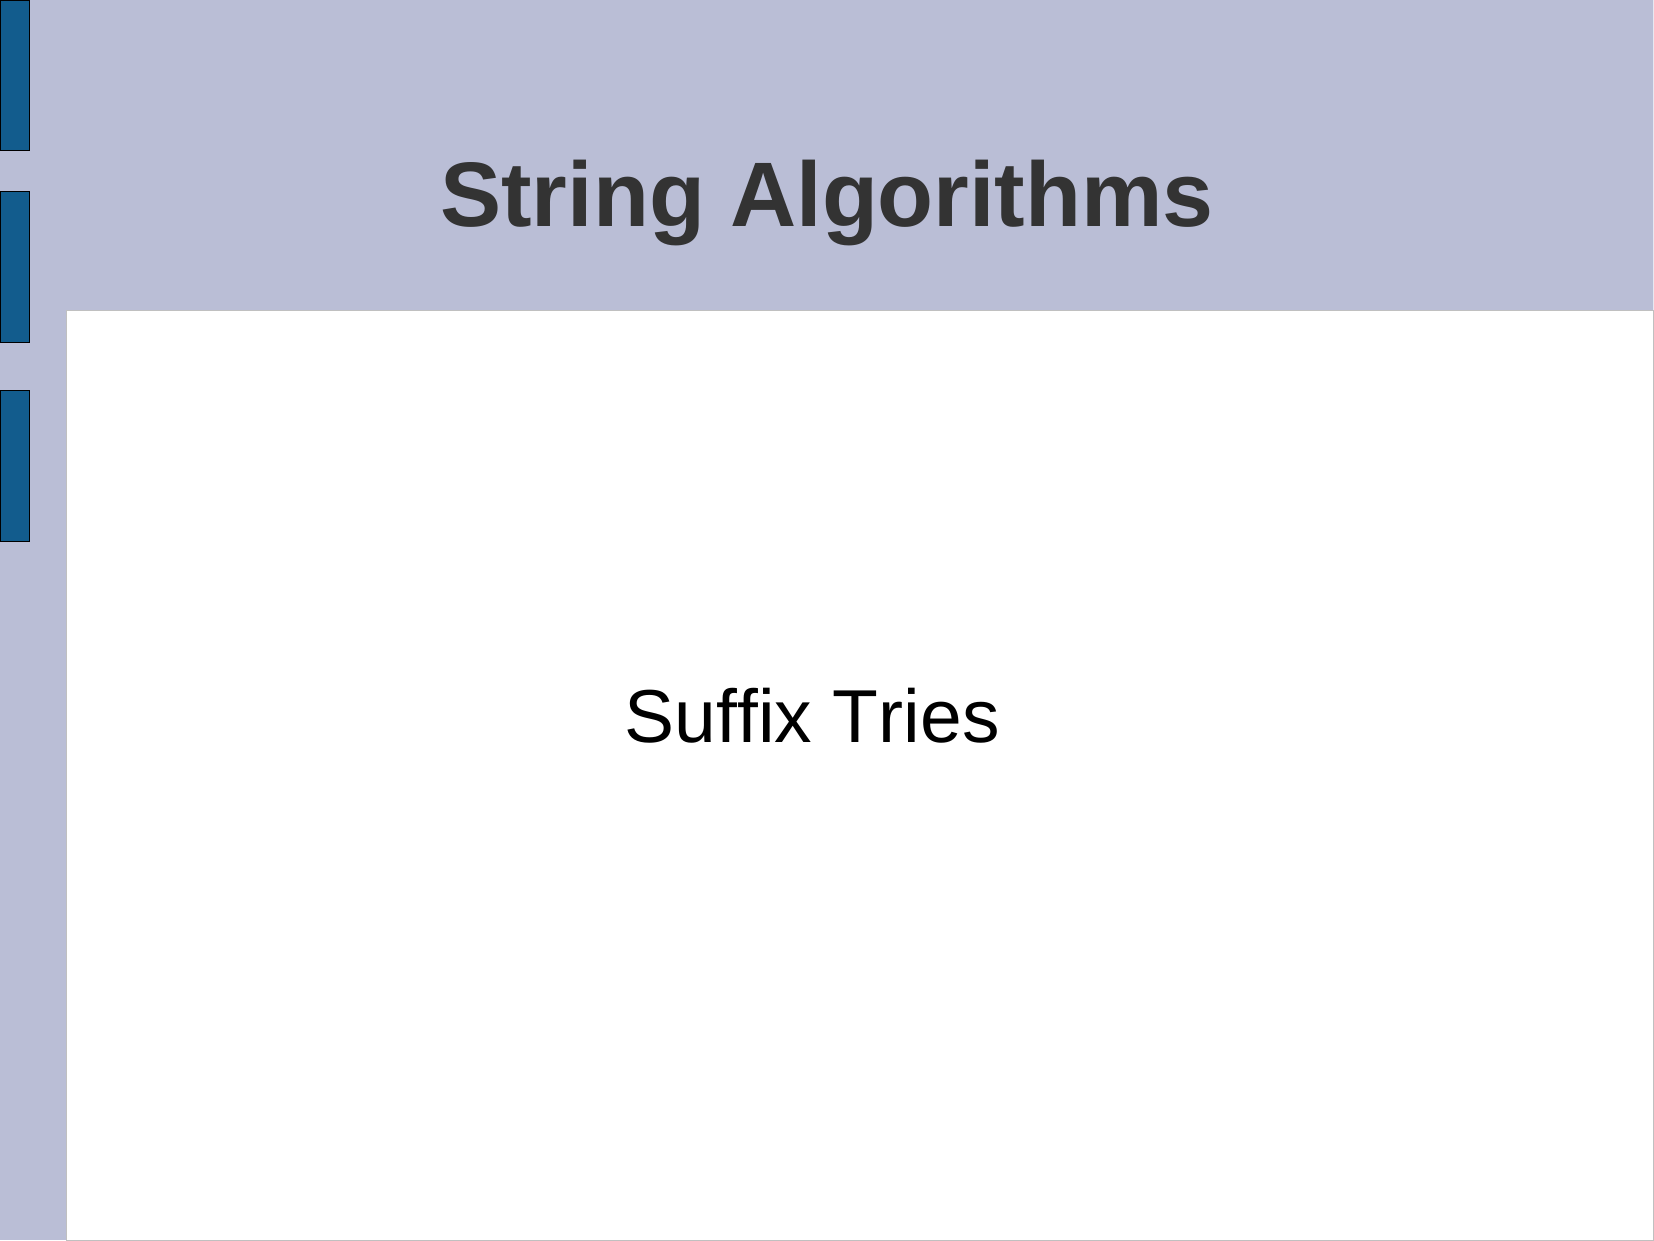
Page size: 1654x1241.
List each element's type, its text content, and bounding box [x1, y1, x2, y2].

title String Algorithms [121, 91, 1534, 299]
text_box Suffix Tries [624, 674, 1001, 759]
